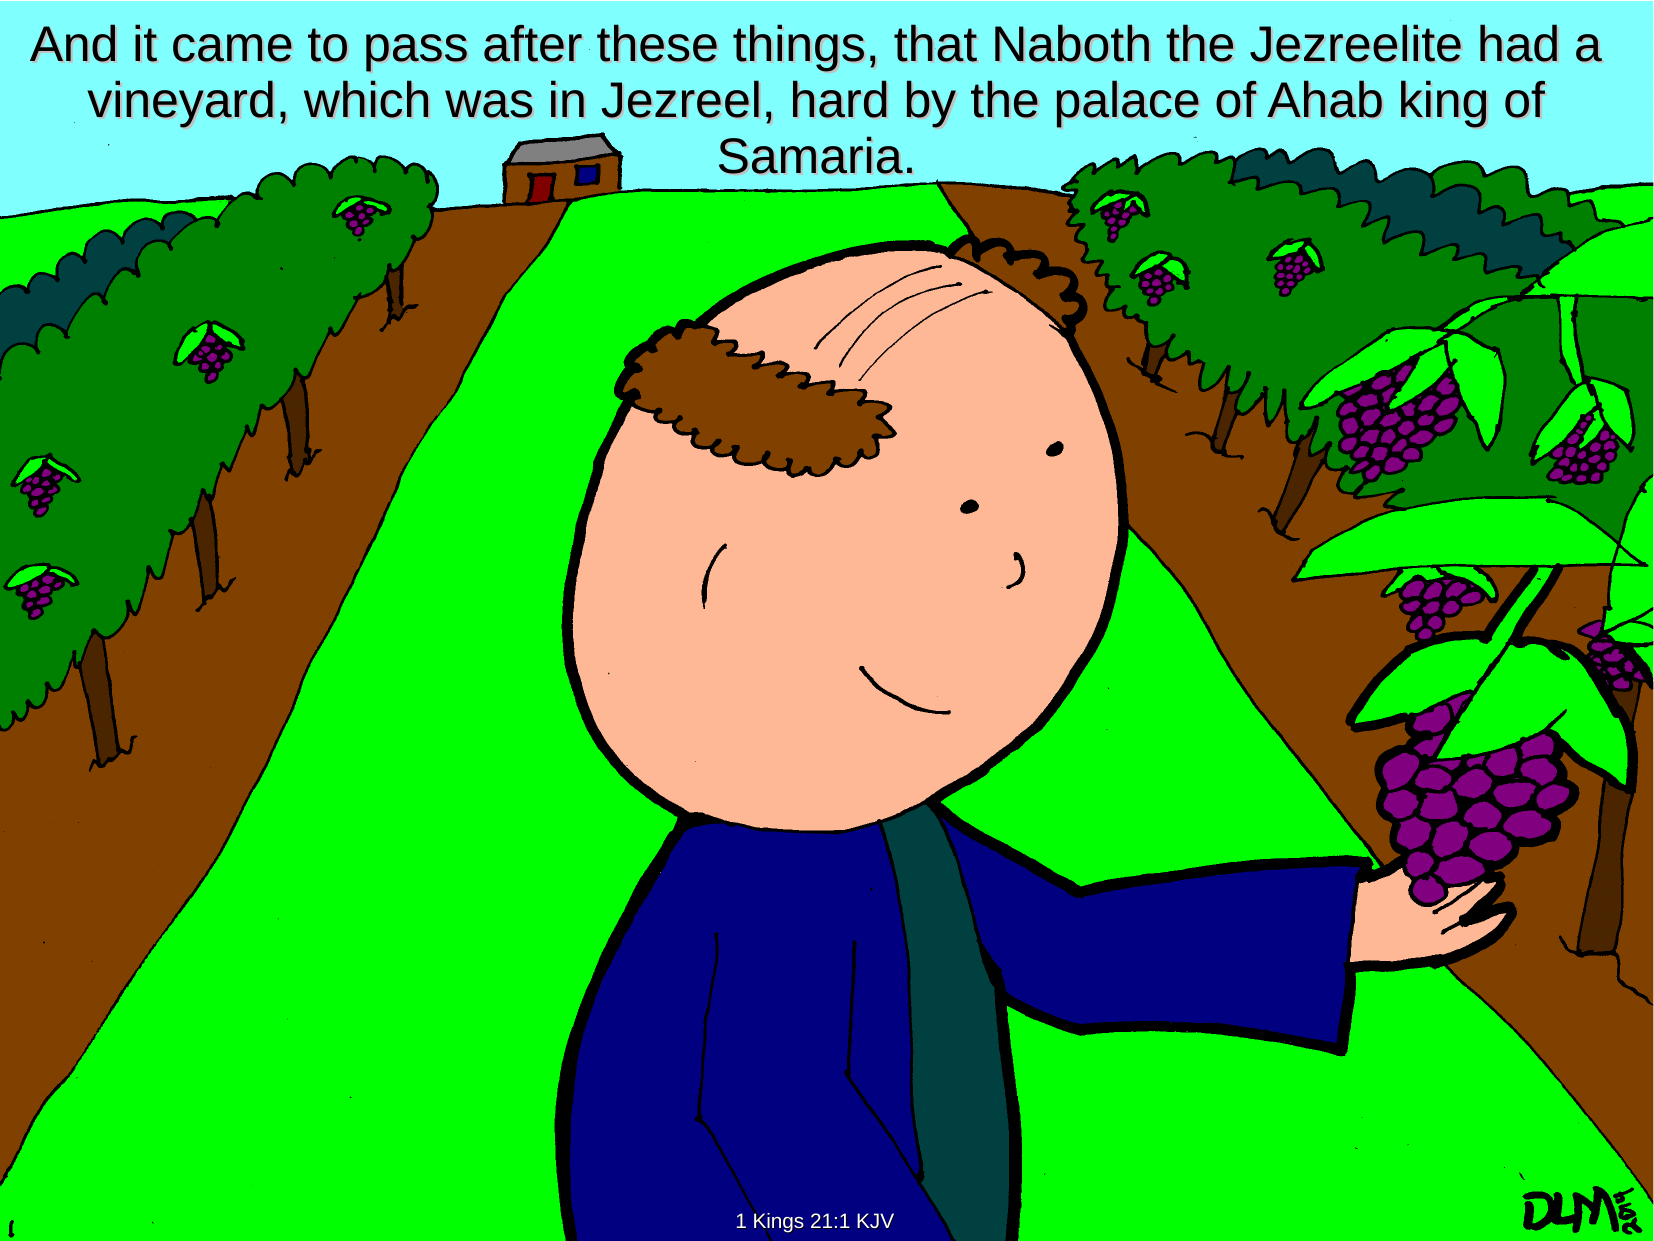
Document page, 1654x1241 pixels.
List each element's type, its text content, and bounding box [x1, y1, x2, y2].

text_box And it came to pass after these things, that Naboth the Jezreelite had a vineyard, which was in Jezreel, hard by the palace of Ahab king of Samaria. [15, 9, 1636, 192]
picture [0, 1, 1654, 1241]
text_box 1 Kings 21:1 KJV [720, 1202, 934, 1241]
